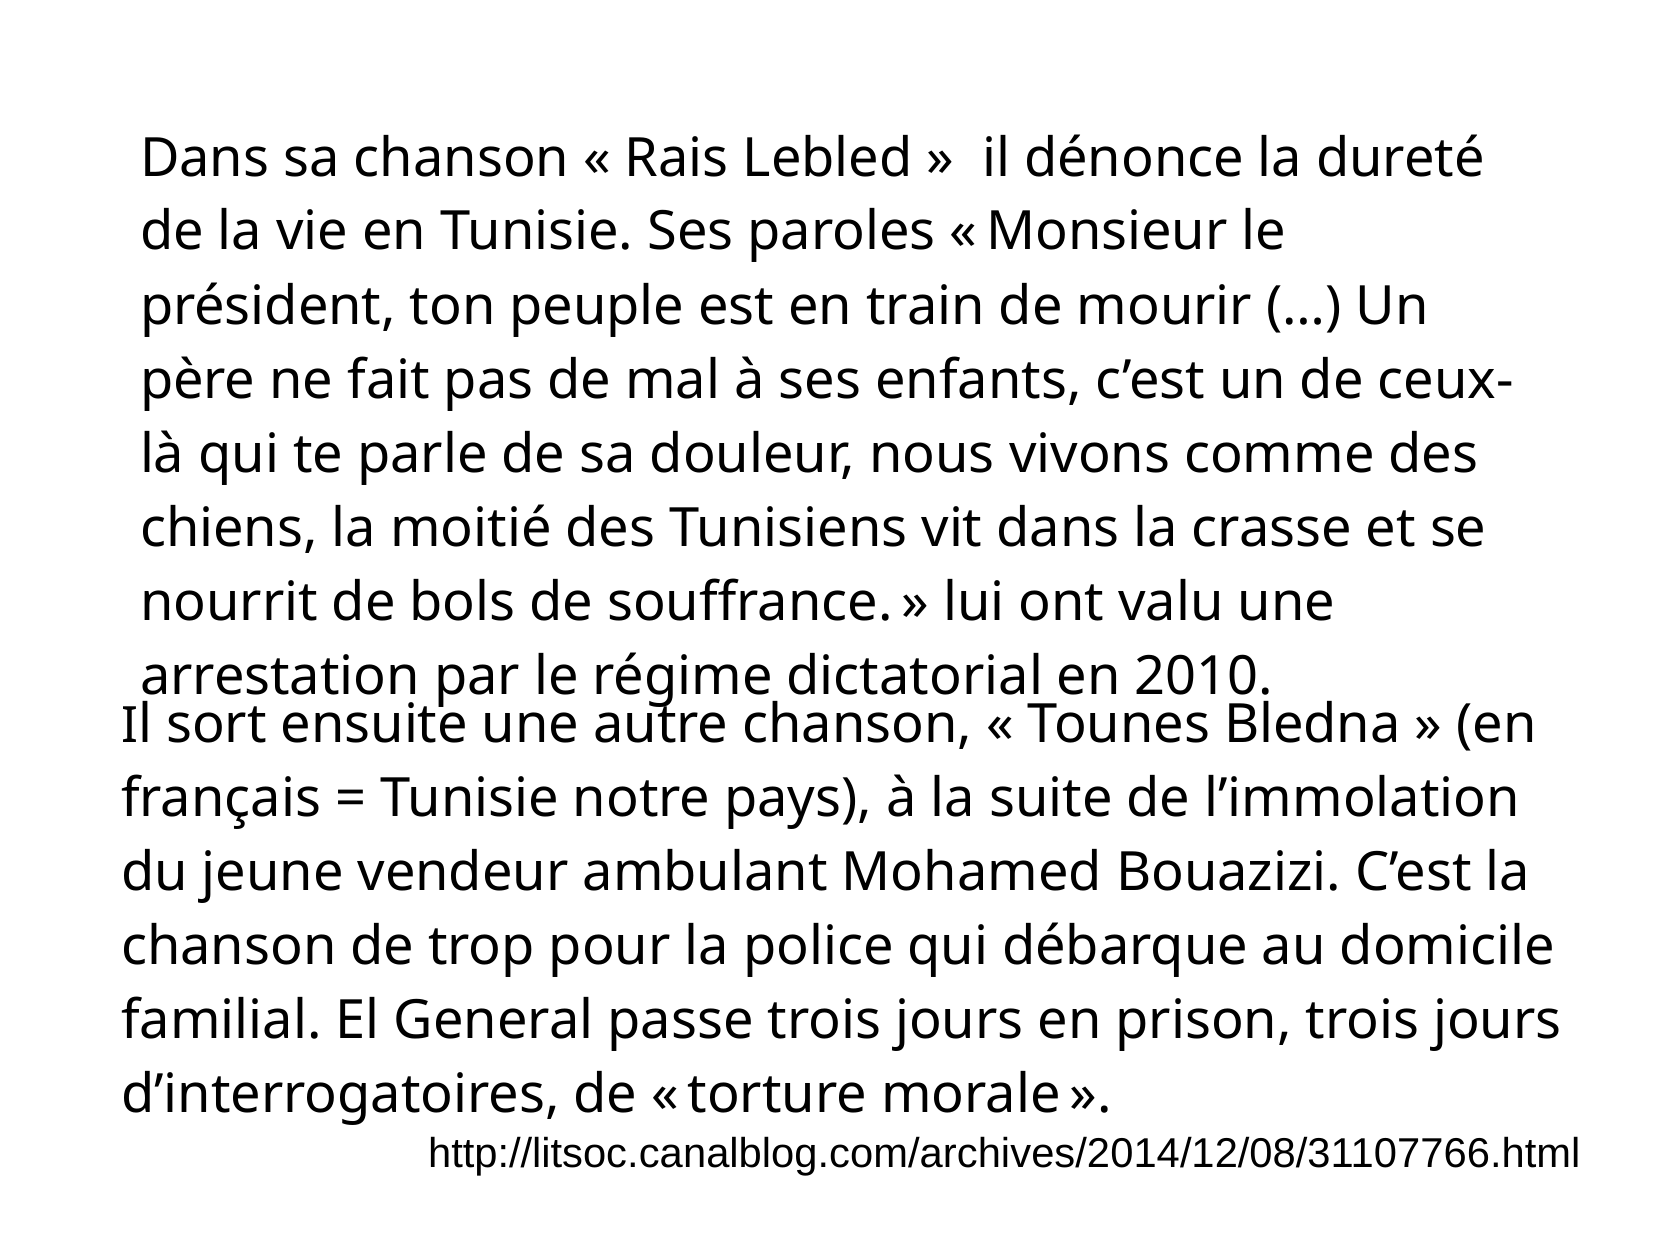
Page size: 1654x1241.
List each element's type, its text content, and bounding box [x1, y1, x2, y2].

text_box http://litsoc.canalblog.com/archives/2014/12/08/31107766.html [413, 1122, 1619, 1205]
text_box Il sort ensuite une autre chanson, « Tounes Bledna » (en français = Tunisie notre pays), à la suite de l’immolation du jeune vendeur ambulant Mohamed Bouazizi. C’est la chanson de trop pour la police qui débarque au domicile familial. El General passe trois jours en prison, trois jours d’interrogatoires, de « torture morale ». [106, 677, 1583, 1099]
list Dans sa chanson « Rais Lebled » il dénonce la dureté de la vie en Tunisie. Ses paroles « Monsieur le président, ton peuple est en train de mourir (…) Un père ne fait pas de mal à ses enfants, c’est un de ceux-là qui te parle de sa douleur, nous vivons comme des chiens, la moitié des Tunisiens vit dans la crasse et se nourrit de bols de souffrance. » lui ont valu une arrestation par le régime dictatorial en 2010. [69, 118, 1558, 1099]
